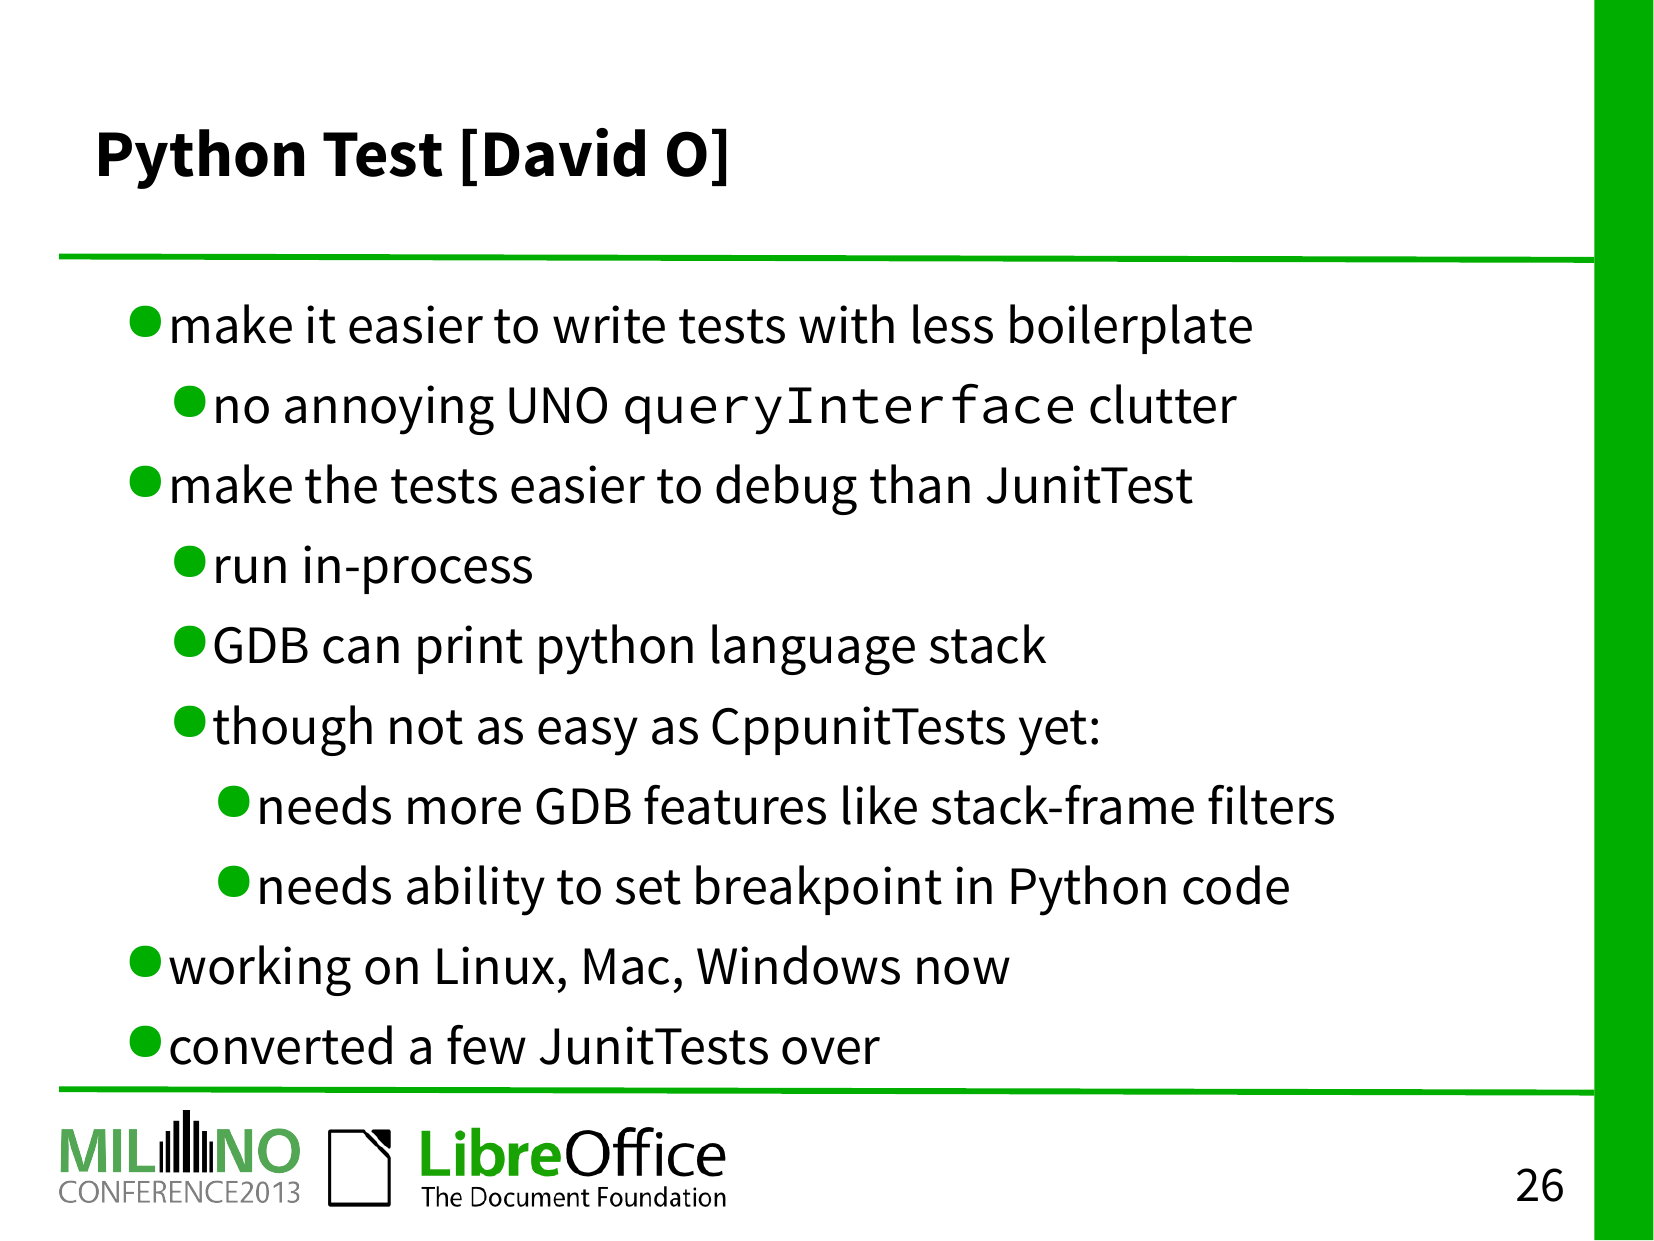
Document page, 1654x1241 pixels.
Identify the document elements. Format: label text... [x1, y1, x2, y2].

list make it easier to write tests with less boilerplate no annoying UNO queryInterface clutter make the tests easier to debug than JunitTest run in-process GDB can print python language stack though not as easy as CppunitTests yet: needs more GDB features like stack-frame filters needs ability to set breakpoint in Python code working on Linux, Mac, Windows now converted a few JunitTests over [35, 290, 1524, 1080]
title Python Test [David O] [47, 36, 1583, 245]
picture [59, 1093, 756, 1241]
